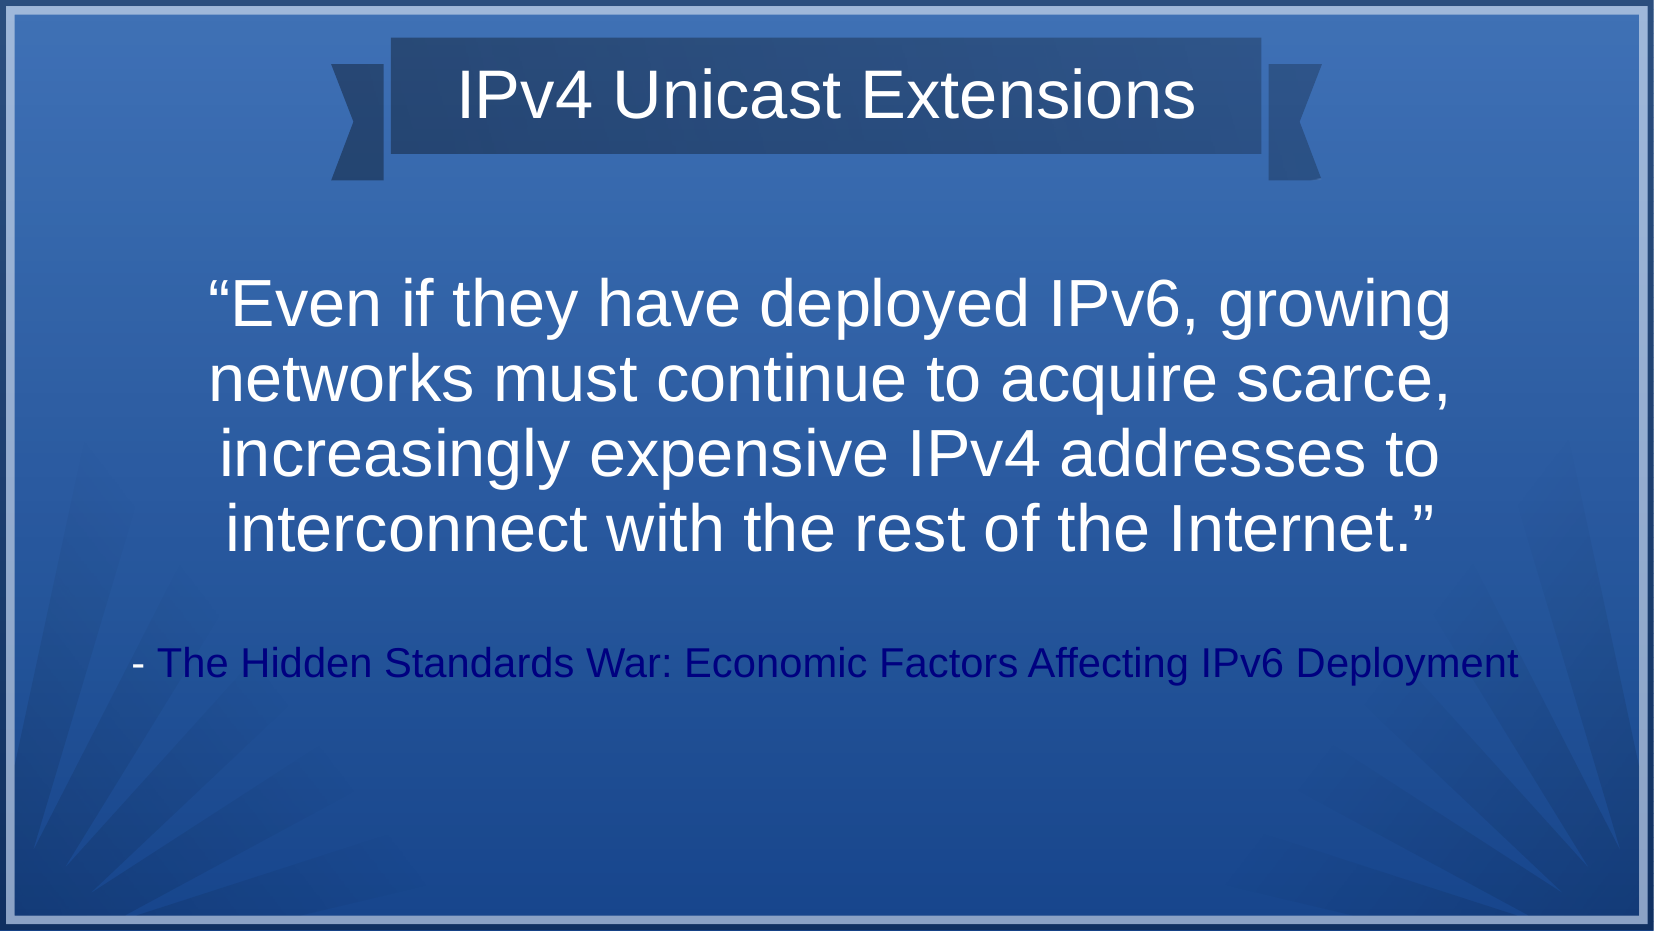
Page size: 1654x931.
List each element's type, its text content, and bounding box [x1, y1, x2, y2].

title IPv4 Unicast Extensions [389, 35, 1264, 154]
subtitle “Even if they have deployed IPv6, growing networks must continue to acquire scarce, increasingly expensive IPv4 addresses to interconnect with the rest of the Internet.” - The Hidden Standards War: Economic Factors Affecting IPv6 Deployment [86, 165, 1576, 788]
text_box [915, 780, 1654, 920]
